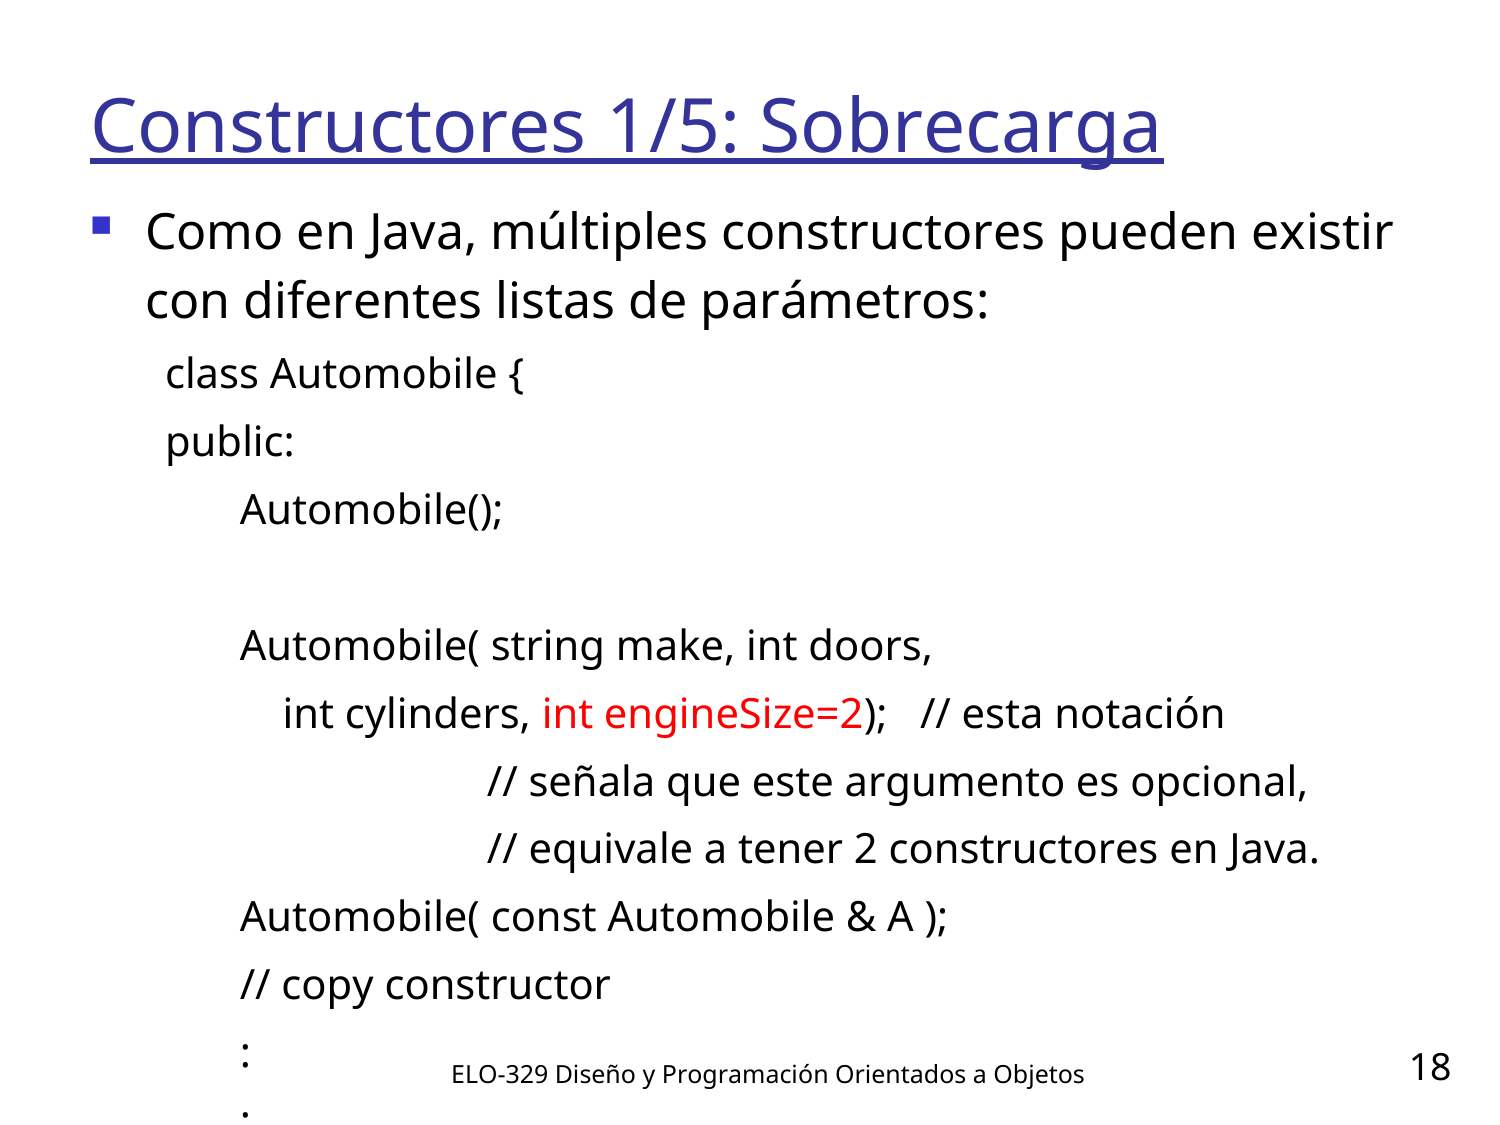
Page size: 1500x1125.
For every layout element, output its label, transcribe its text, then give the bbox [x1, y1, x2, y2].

title Constructores 1/5: Sobrecarga [75, 19, 1500, 183]
list Como en Java, múltiples constructores pueden existir con diferentes listas de parámetros: class Automobile { public: Automobile(); Automobile( string make, int doors, int cylinders, int engineSize=2); // esta notación // señala que este argumento es opcional, // equivale a tener 2 constructores en Java. Automobile( const Automobile & A ); // copy constructor : : [75, 187, 1462, 1013]
